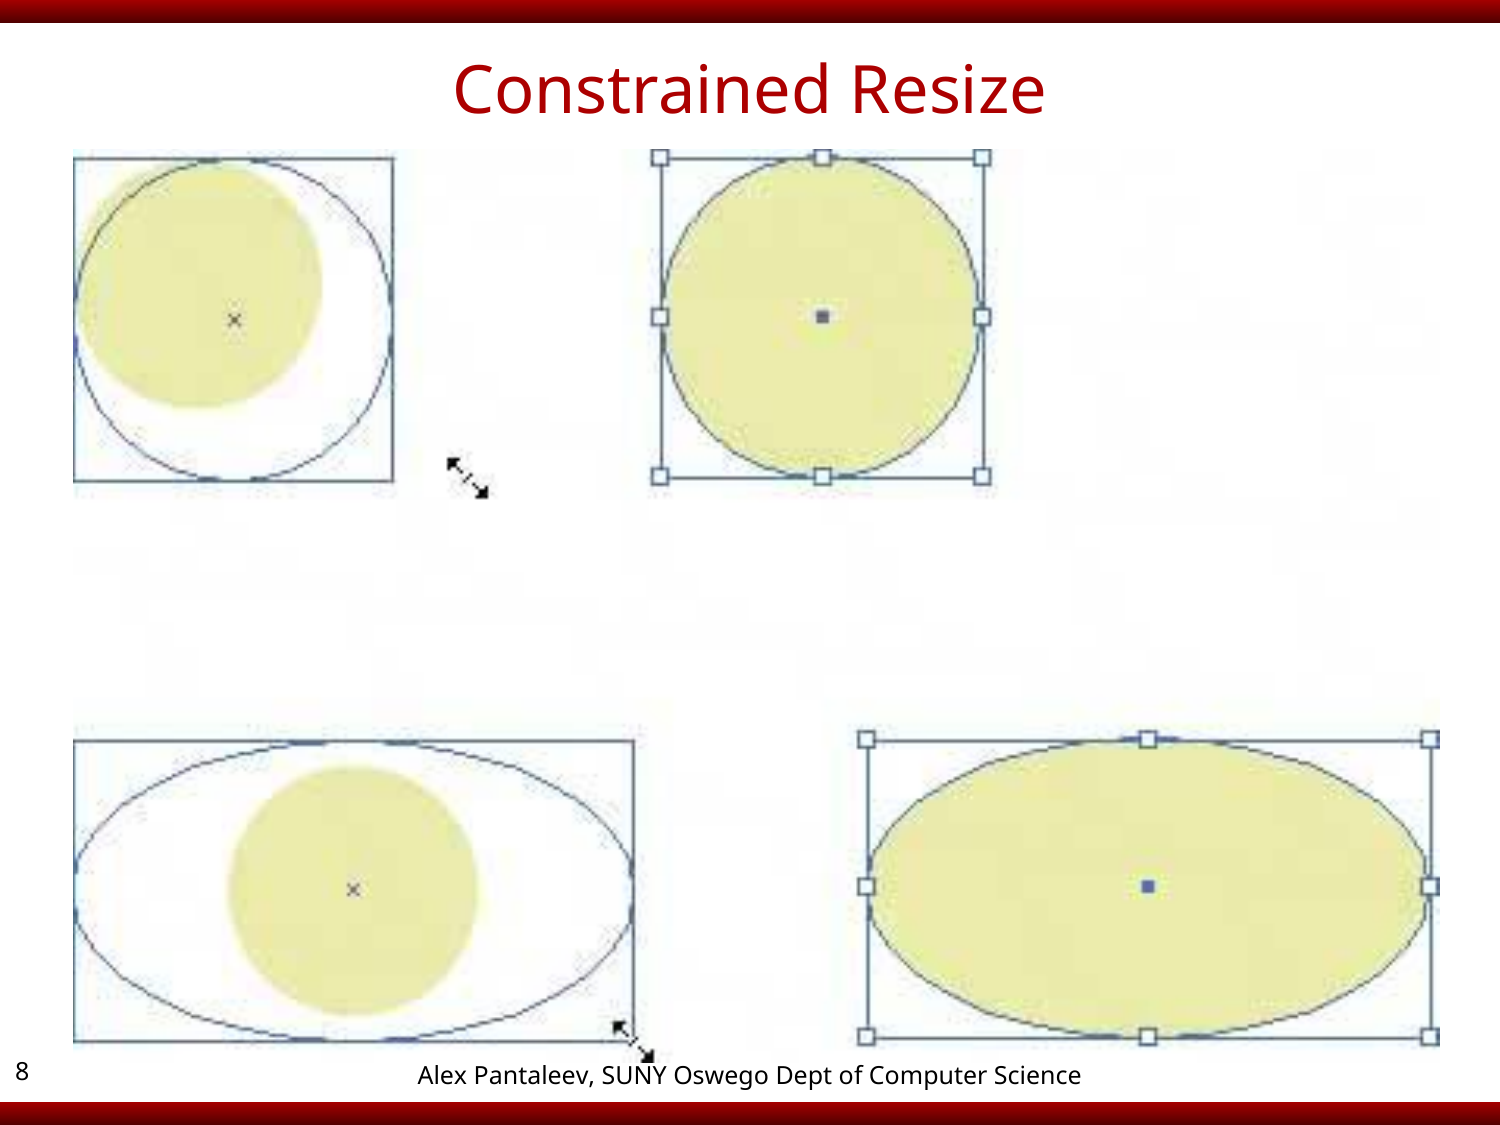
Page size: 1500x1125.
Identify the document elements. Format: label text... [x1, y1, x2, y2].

picture [73, 149, 1440, 1063]
title Constrained Resize [0, 32, 1500, 143]
